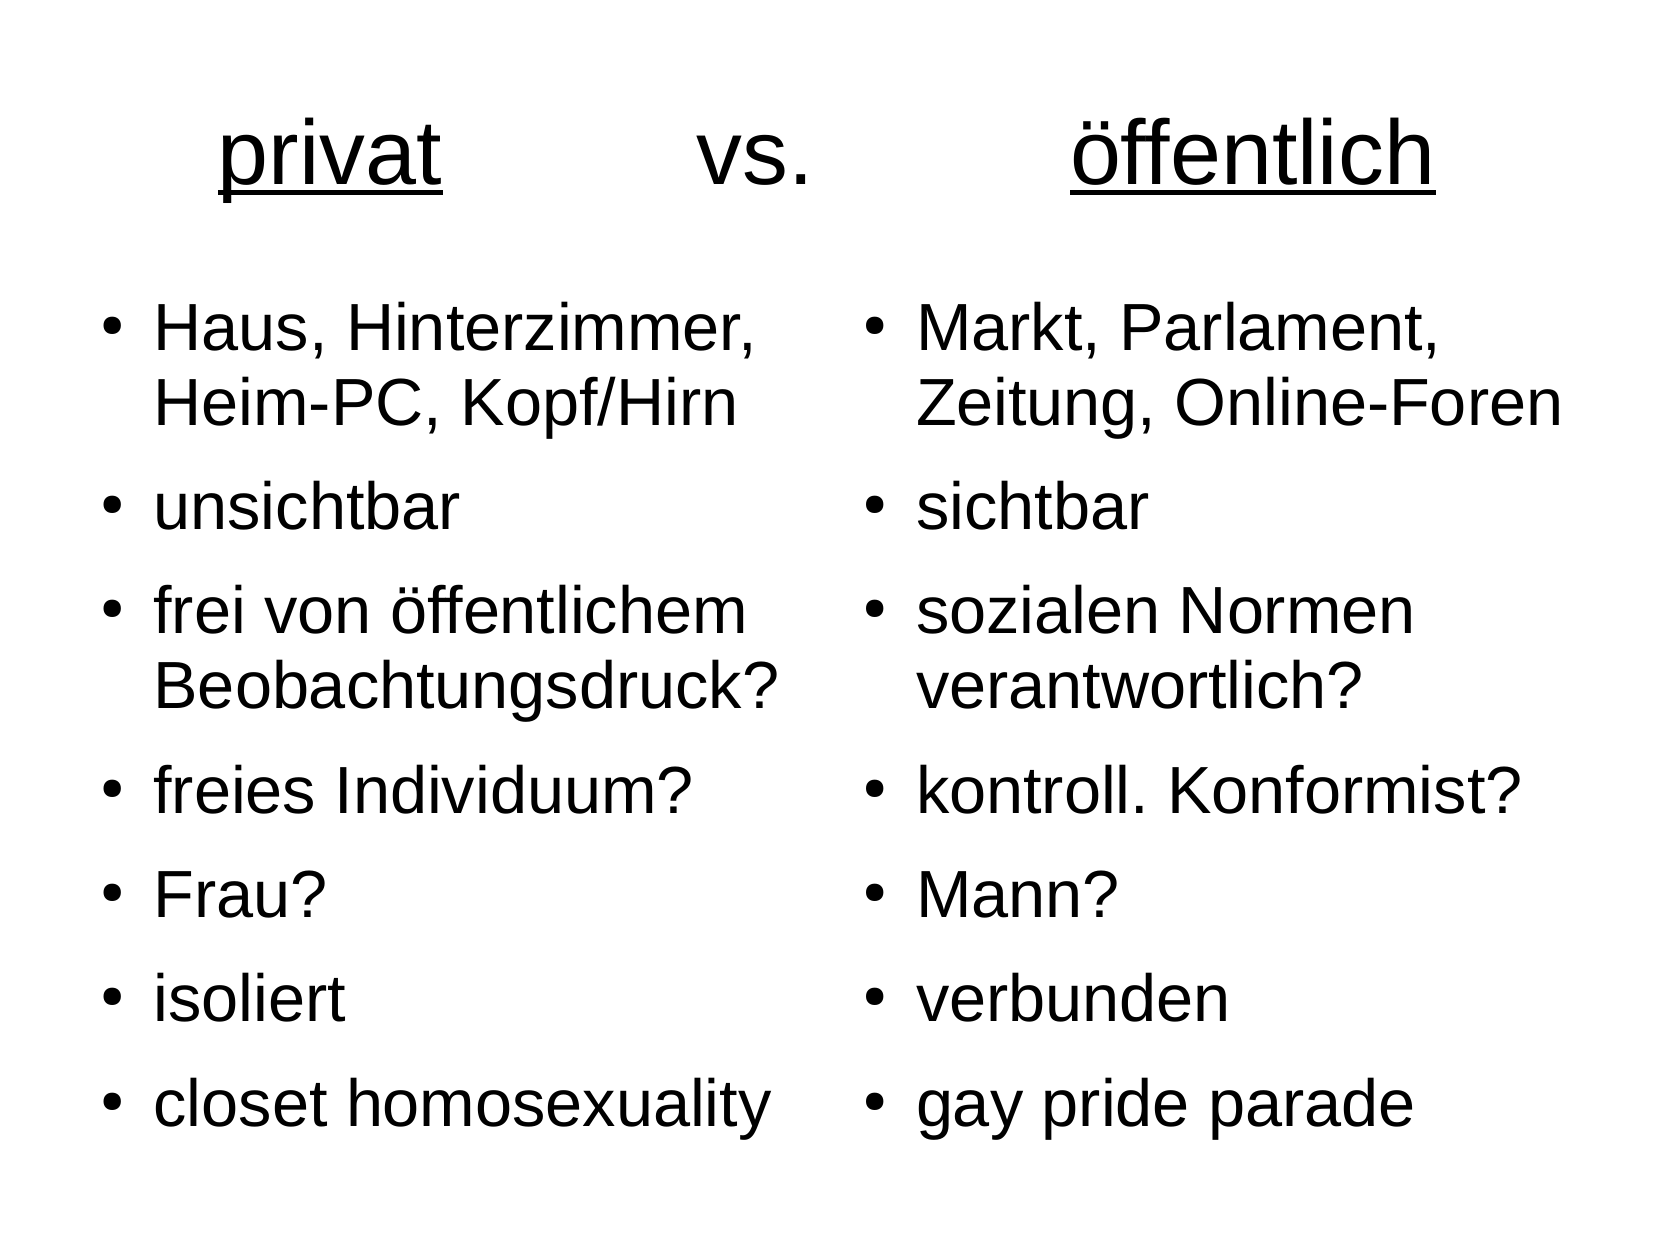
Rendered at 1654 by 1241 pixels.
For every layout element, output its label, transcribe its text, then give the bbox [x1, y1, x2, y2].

list Markt, Parlament, Zeitung, Online-Foren sichtbar sozialen Normen verantwortlich? kontroll. Konformist? Mann? verbunden gay pride parade [845, 290, 1572, 1215]
title privat vs. öffentlich [82, 49, 1571, 257]
list Haus, Hinterzimmer, Heim-PC, Kopf/Hirn unsichtbar frei von öffentlichem Beobachtungsdruck? freies Individuum? Frau? isoliert closet homosexuality [82, 290, 809, 1215]
